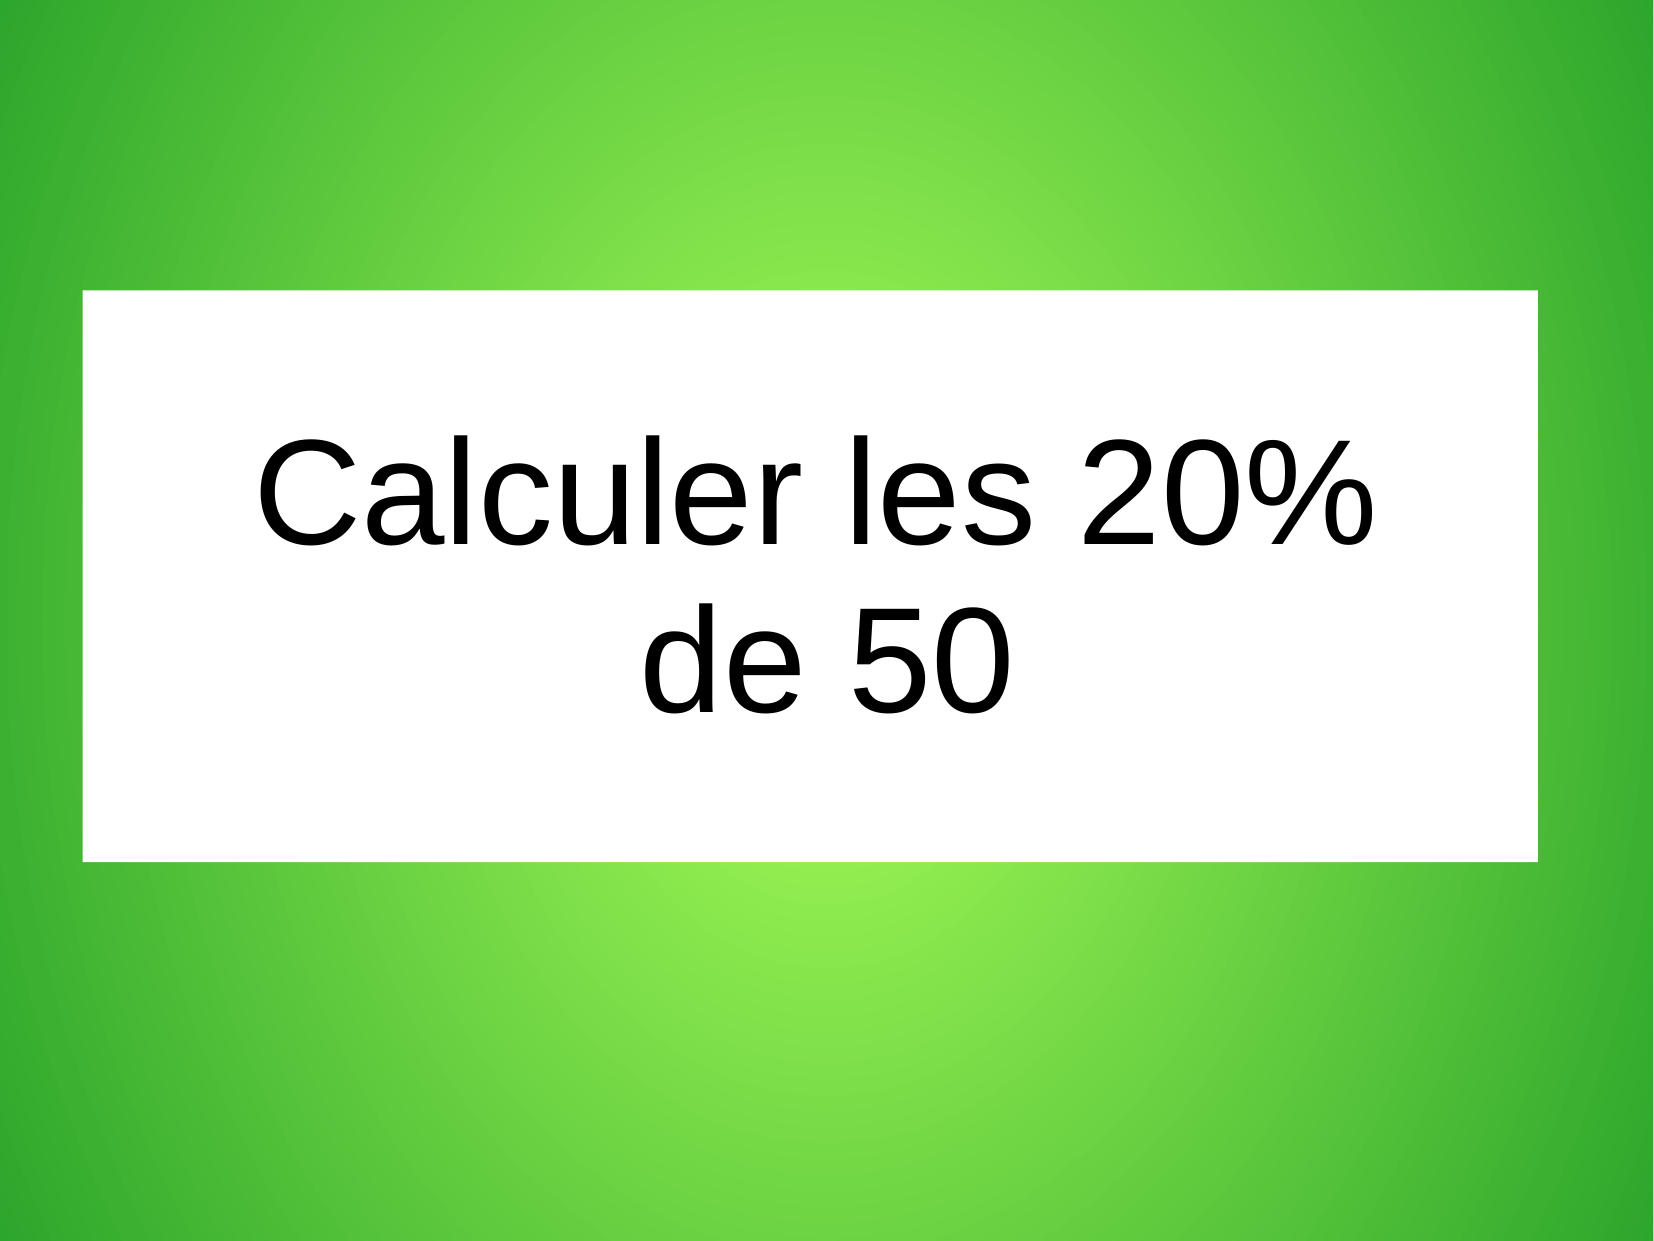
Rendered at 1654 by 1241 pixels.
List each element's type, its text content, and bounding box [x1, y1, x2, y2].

text_box Calculer les 20% de 50 [82, 290, 1538, 863]
picture [0, 0, 1654, 1241]
